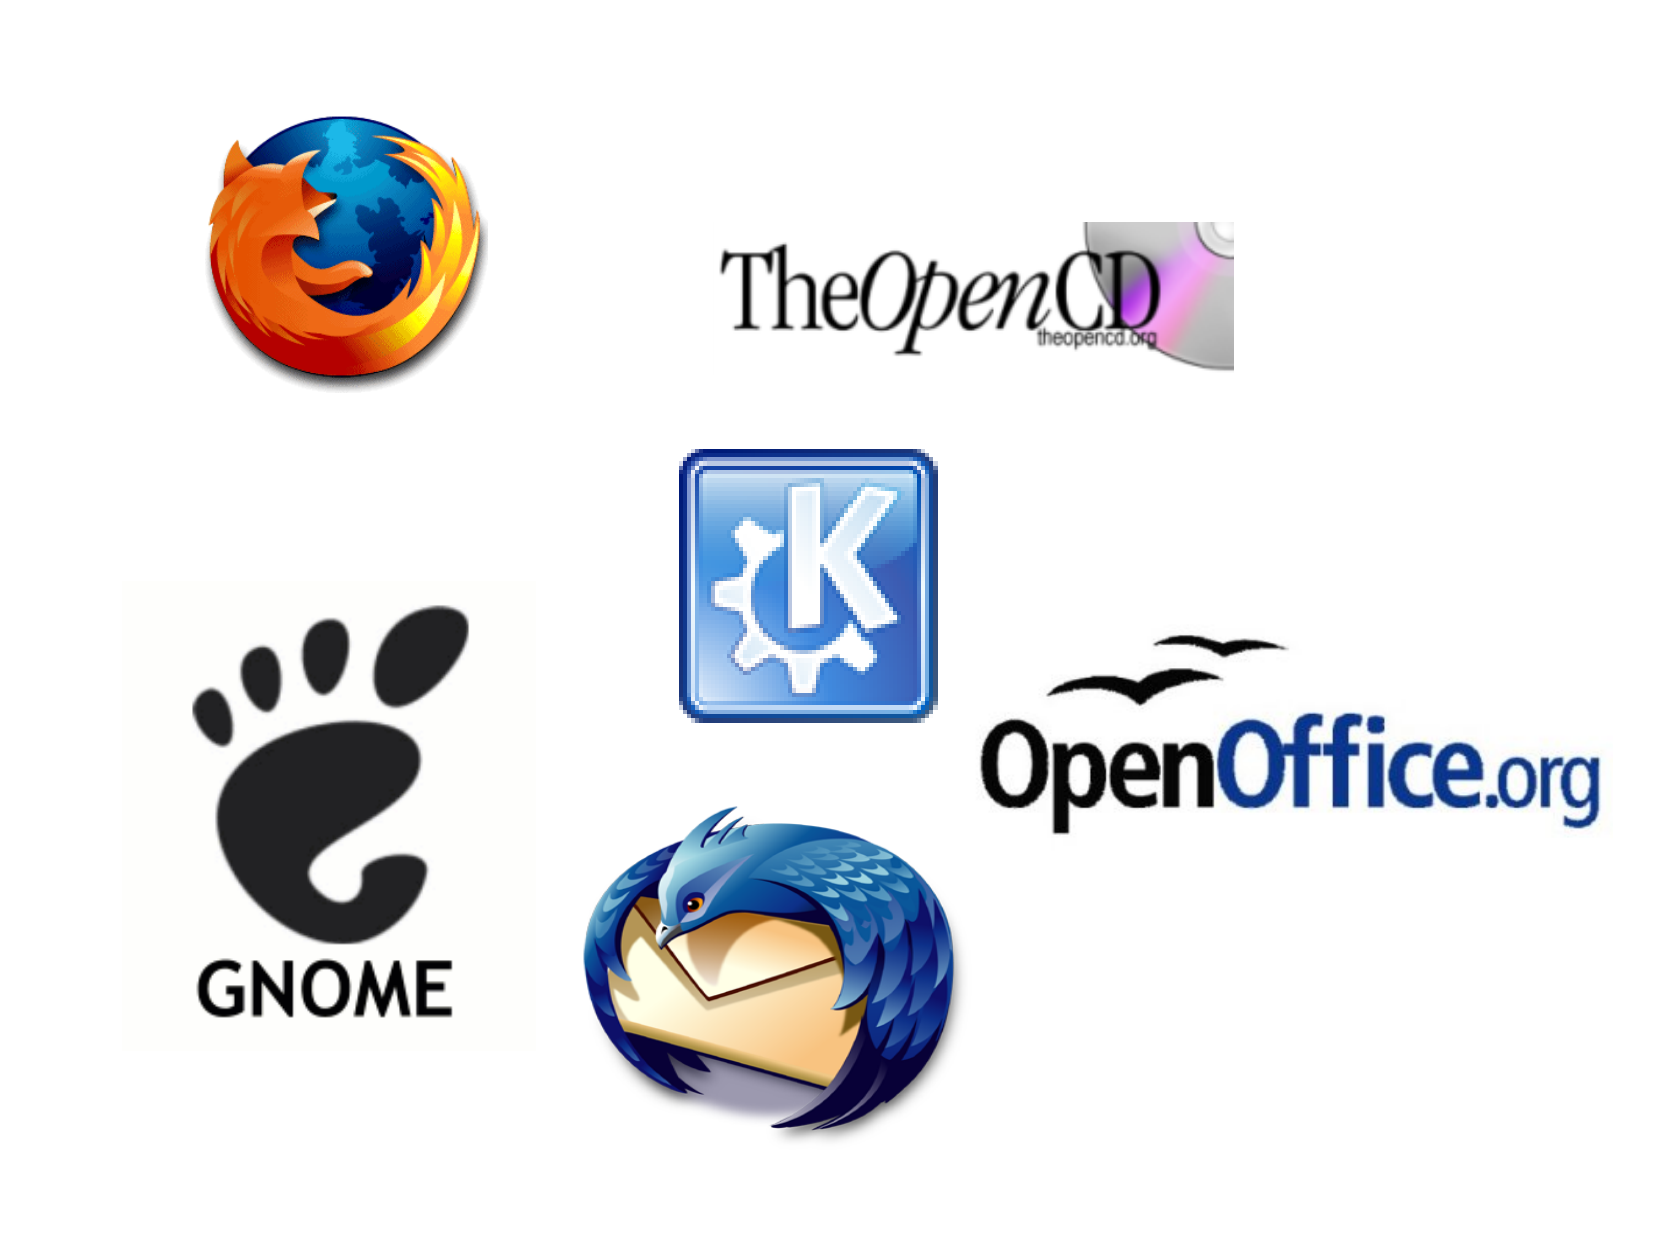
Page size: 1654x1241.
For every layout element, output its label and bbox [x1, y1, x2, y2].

picture [712, 222, 1234, 376]
picture [679, 449, 938, 723]
picture [542, 562, 1613, 1163]
picture [122, 581, 536, 1051]
picture [204, 112, 488, 393]
